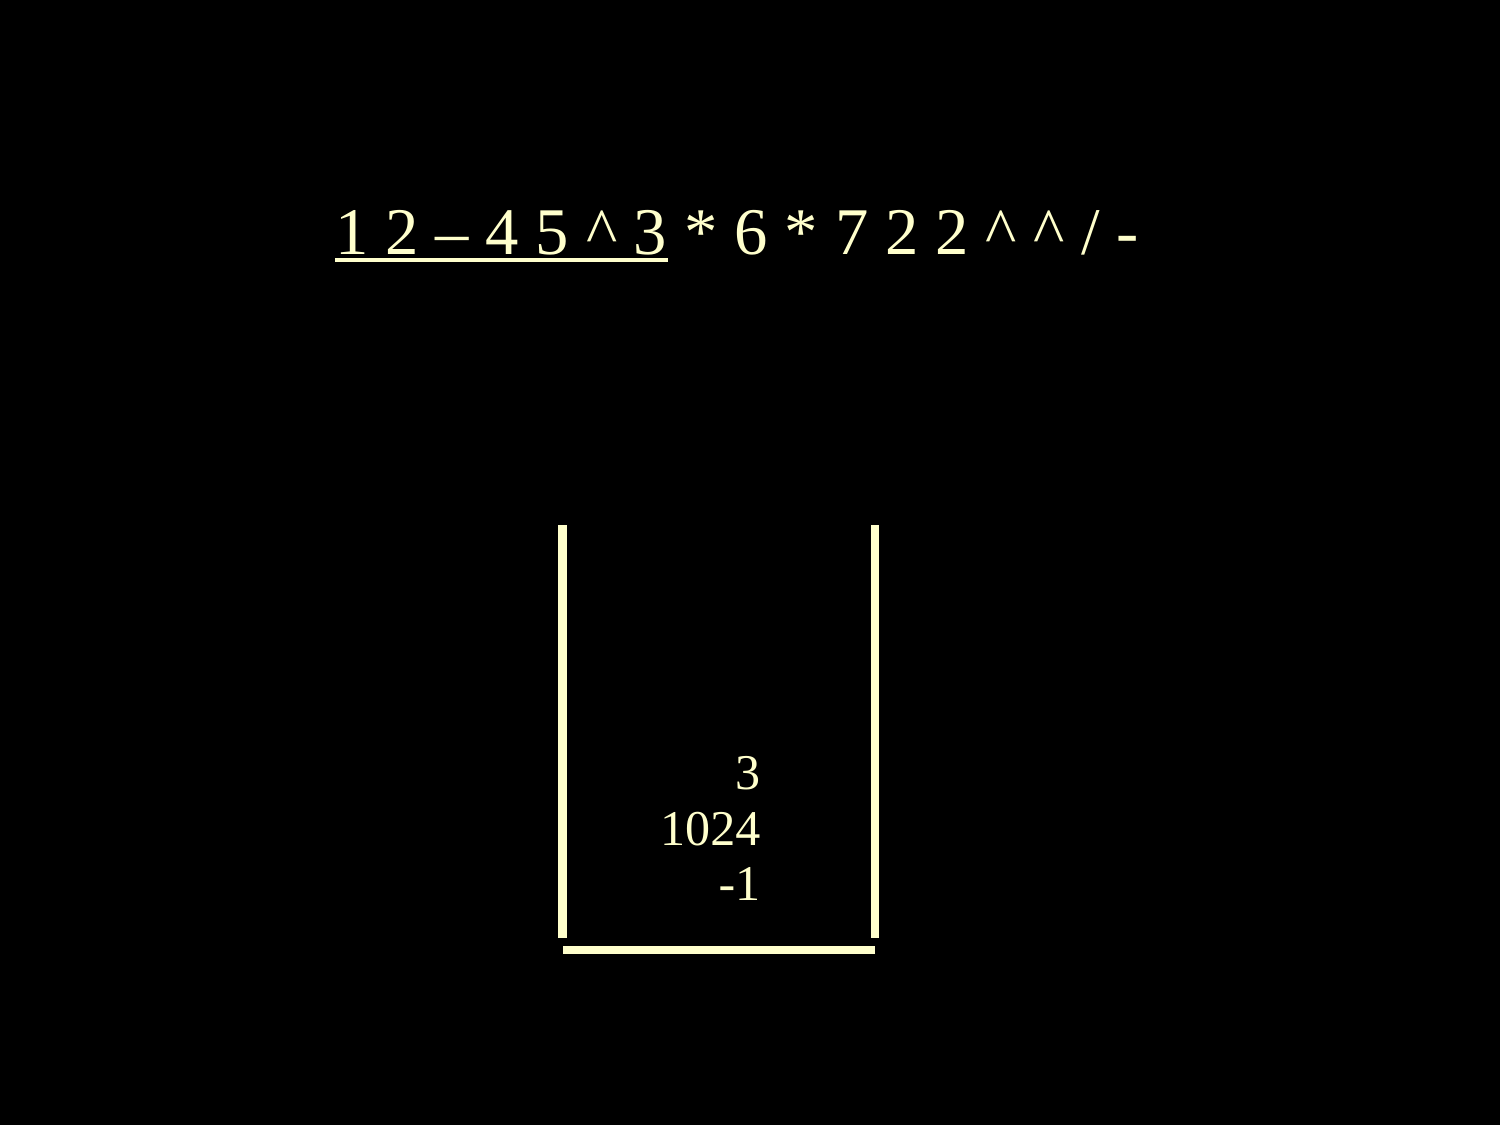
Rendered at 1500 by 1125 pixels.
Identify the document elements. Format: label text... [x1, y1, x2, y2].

text_box 3 1024 -1 [599, 737, 775, 919]
text_box 1 2 – 4 5 ^ 3 * 6 * 7 2 2 ^ ^ / - [320, 187, 1155, 277]
